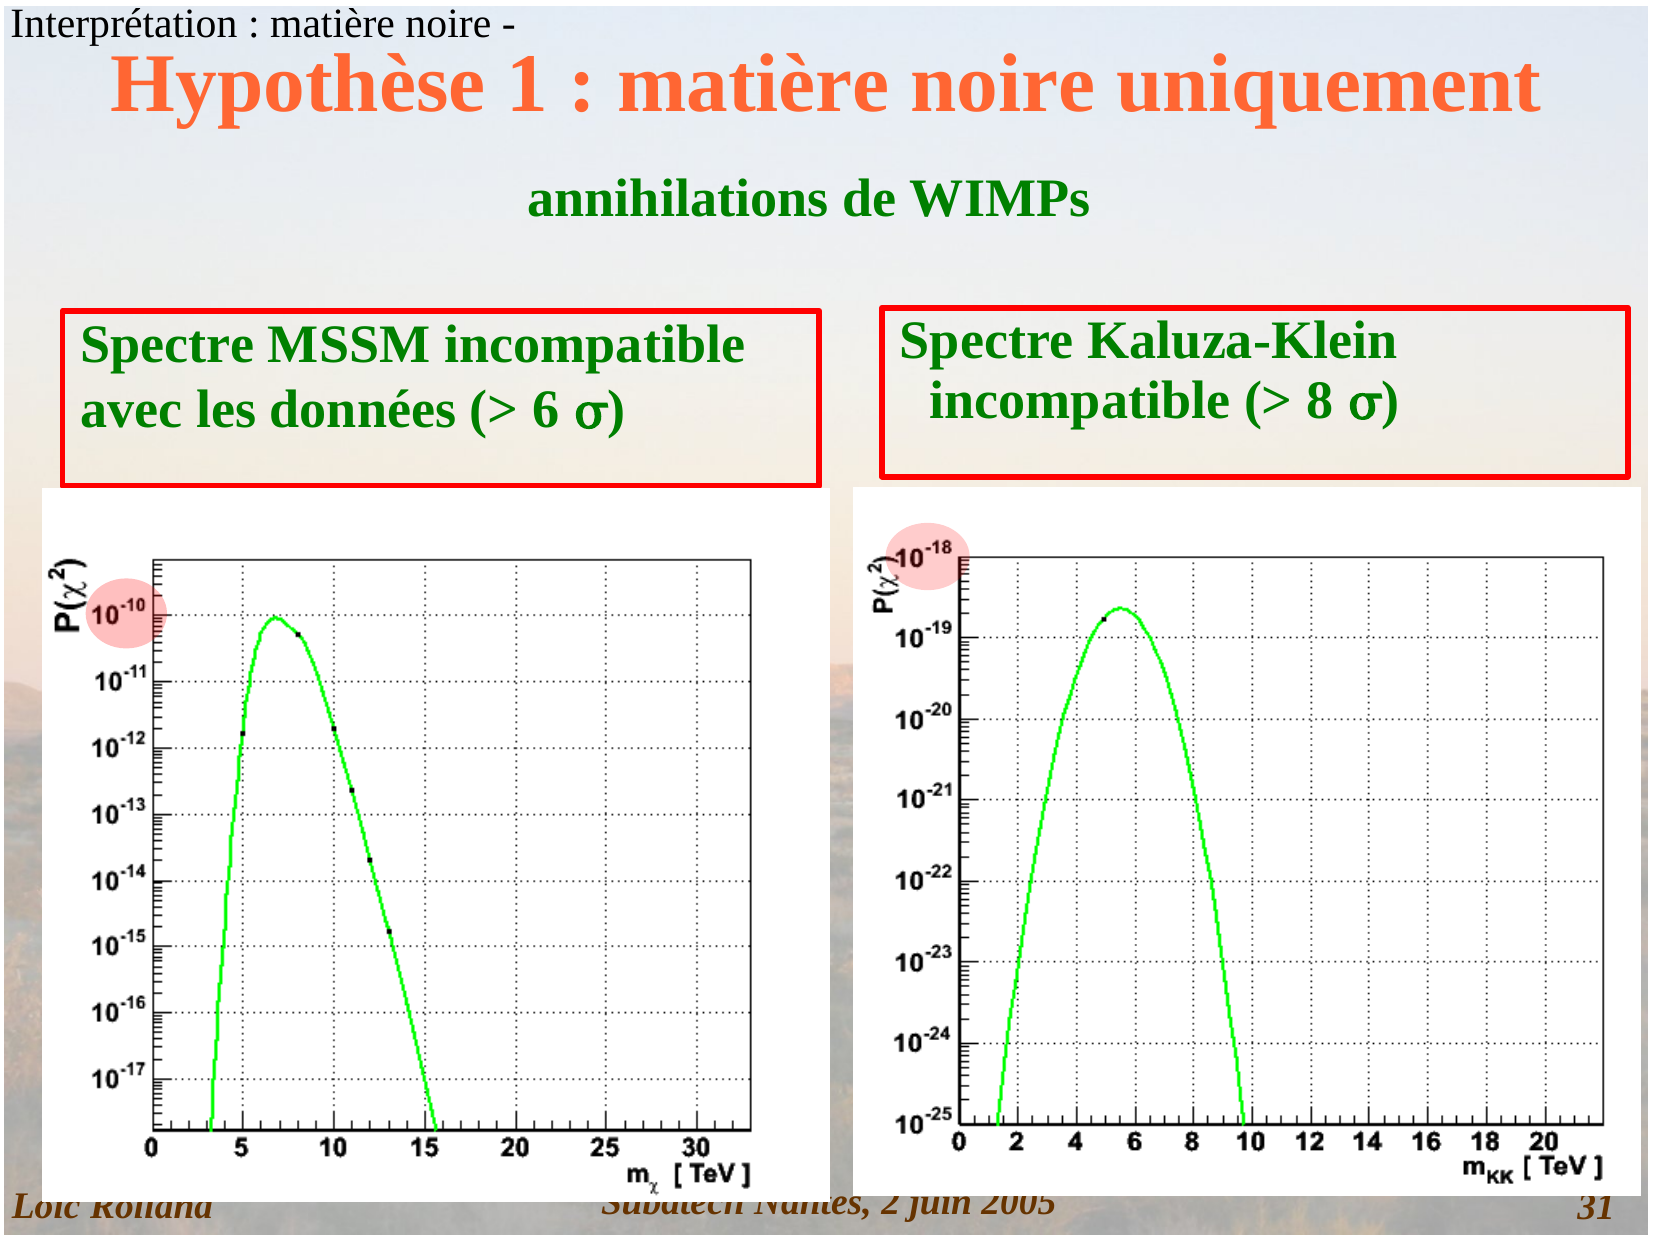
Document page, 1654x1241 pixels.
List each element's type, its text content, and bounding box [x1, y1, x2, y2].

title Hypothèse 1 : matière noire uniquement [0, 58, 1654, 146]
picture [4, 146, 1648, 1235]
text_box [85, 578, 168, 649]
list Spectre Kaluza-Klein incompatible (> 8 ) [882, 307, 1628, 477]
text_box Interprétation : matière noire - [0, 0, 1654, 58]
list annihilations de WIMPs [512, 168, 1227, 250]
text_box [885, 522, 970, 591]
list Spectre MSSM incompatible avec les données (> 6 ) [62, 310, 820, 486]
